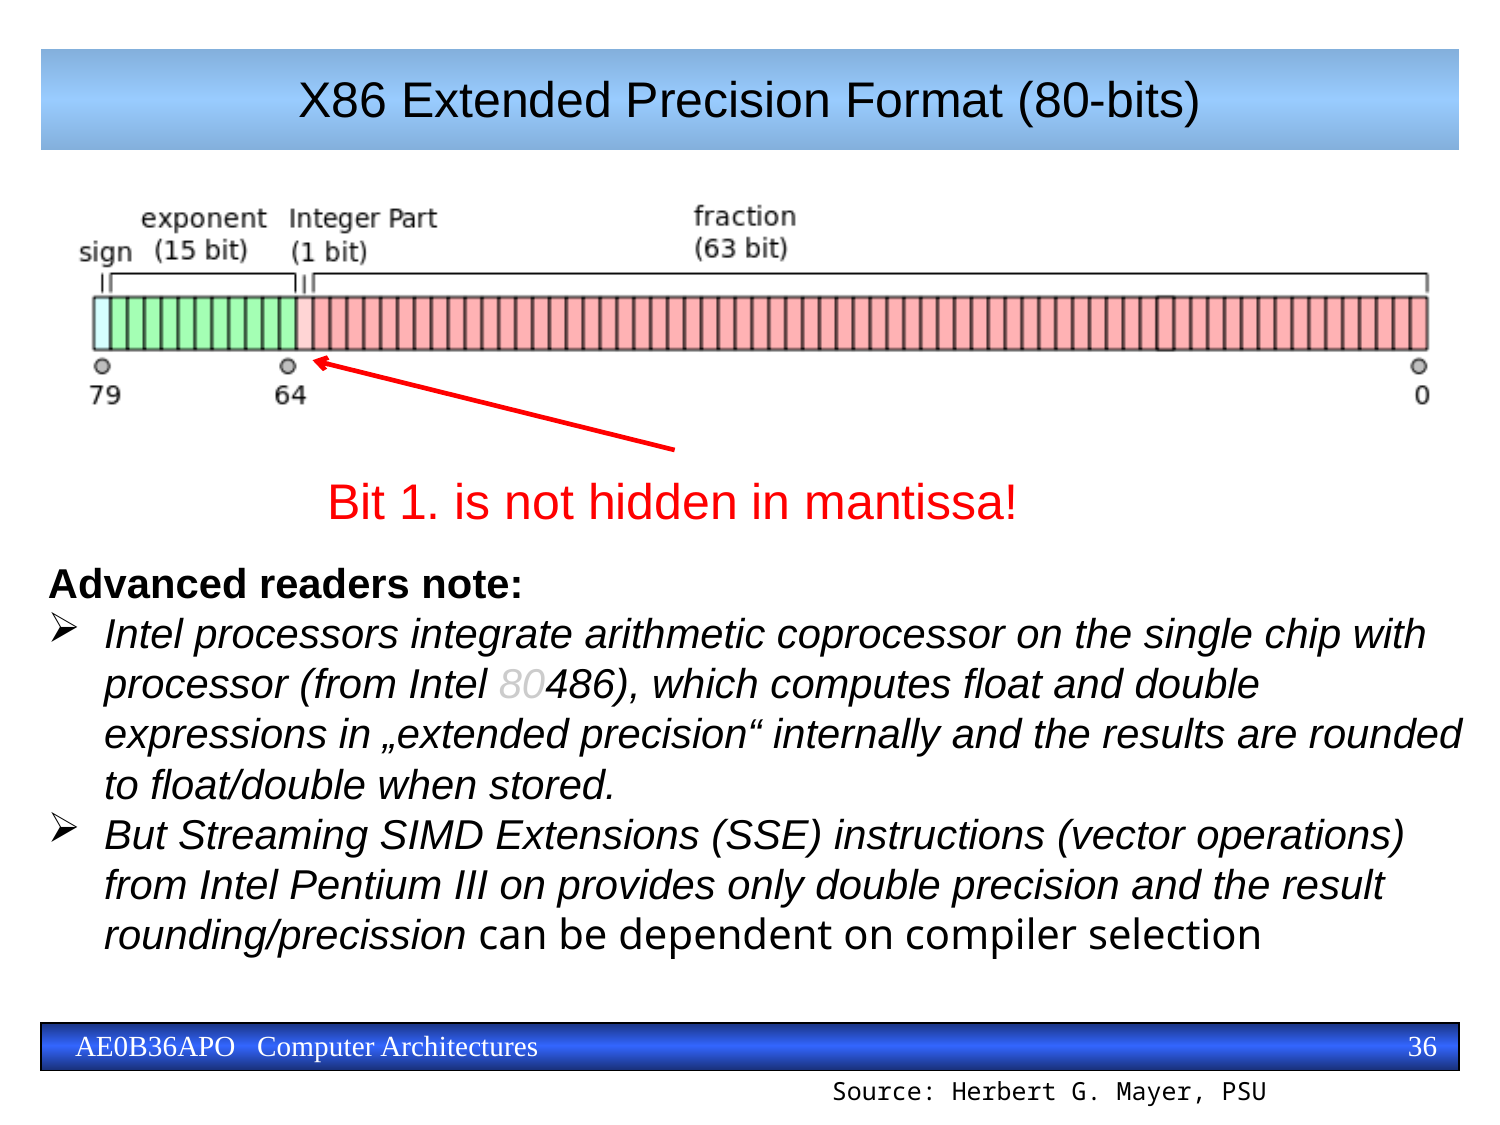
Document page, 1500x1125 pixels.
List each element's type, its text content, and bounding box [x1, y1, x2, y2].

text_box [312, 360, 675, 451]
text_box Source: Herbert G. Mayer, PSU [501, 1068, 1282, 1114]
picture [53, 196, 1482, 431]
text_box Bit 1. is not hidden in mantissa! [312, 462, 1034, 538]
title X86 Extended Precision Format (80-bits) [41, 49, 1459, 150]
text_box Advanced readers note: Intel processors integrate arithmetic coprocessor on the single chip with processor (from Intel 80486), which computes float and double expressions in „extended precision“ internally and the results are rounded to float/double when stored. But Streaming SIMD Extensions (SSE) instructions (vector operations) from Intel Pentium III on provides only double precision and the result rounding/precission can be dependent on compiler selection [33, 549, 1482, 965]
